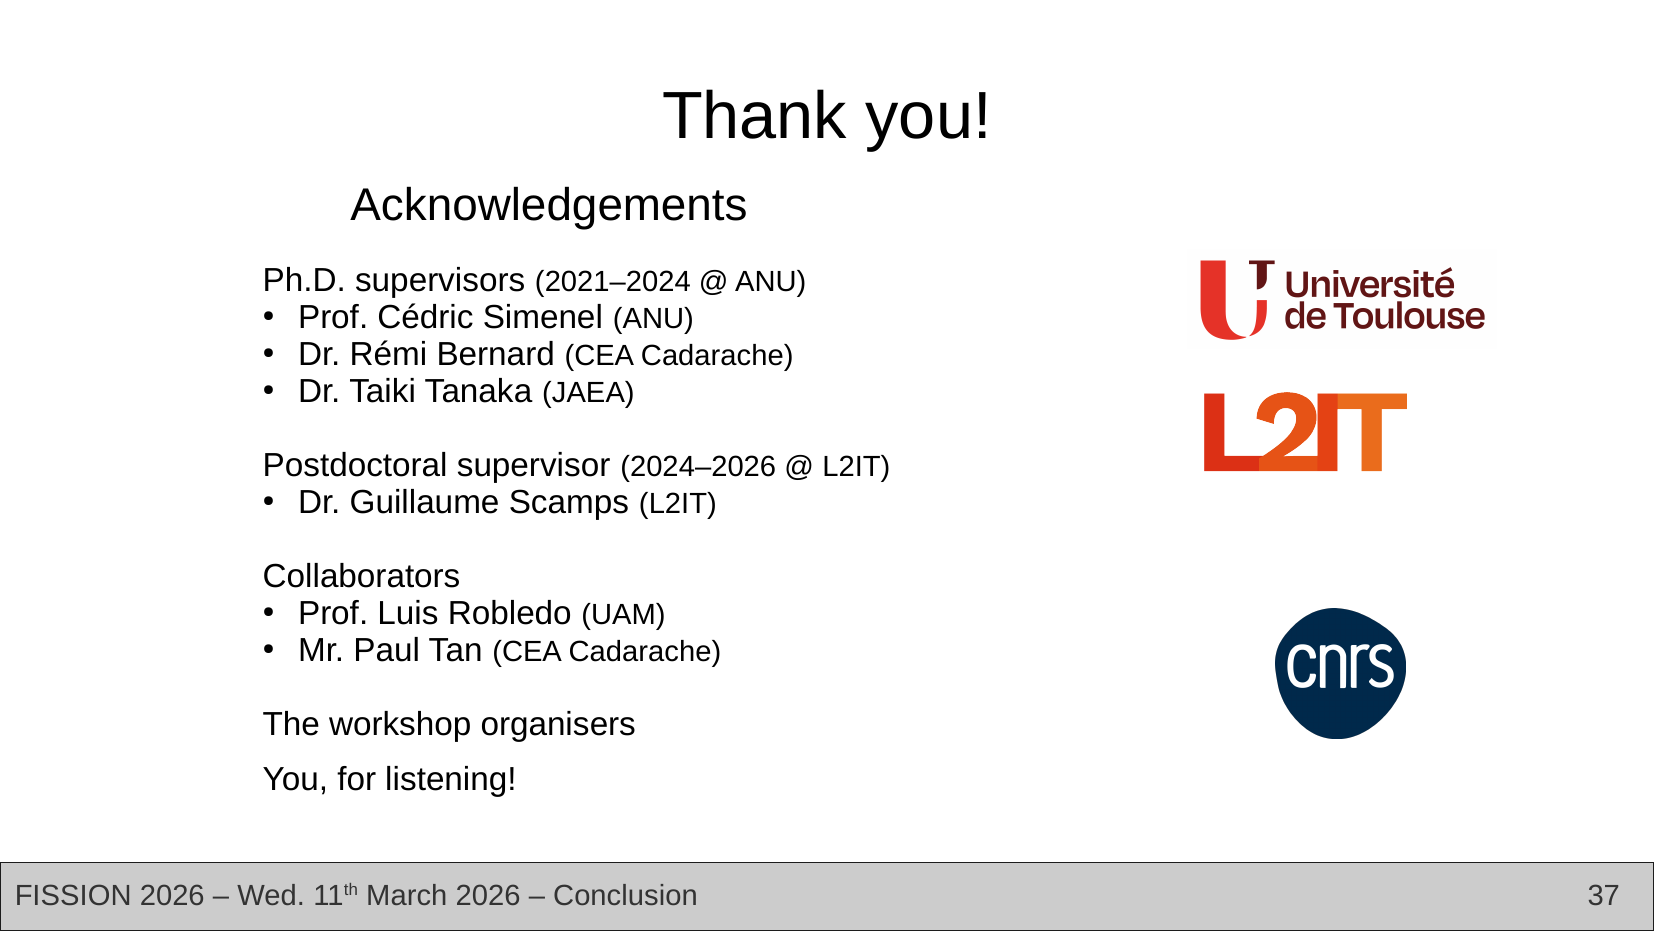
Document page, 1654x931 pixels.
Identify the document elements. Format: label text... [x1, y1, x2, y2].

text_box Ph.D. supervisors (2021–2024 @ ANU) Prof. Cédric Simenel (ANU) Dr. Rémi Bernard (CEA Cadarache) Dr. Taiki Tanaka (JAEA) Postdoctoral supervisor (2024–2026 @ L2IT) Dr. Guillaume Scamps (L2IT) Collaborators Prof. Luis Robledo (UAM) Mr. Paul Tan (CEA Cadarache) The workshop organisers You, for listening! [248, 253, 934, 805]
text_box [1264, 862, 1654, 931]
picture [1275, 608, 1406, 739]
text_box Acknowledgements [253, 171, 845, 260]
picture [1187, 372, 1424, 491]
text_box FISSION 2026 – Wed. 11th March 2026 – Conclusion [0, 854, 1264, 931]
text_box <number> [1471, 862, 1635, 929]
title Thank you! [165, 16, 1489, 214]
picture [1187, 249, 1497, 349]
